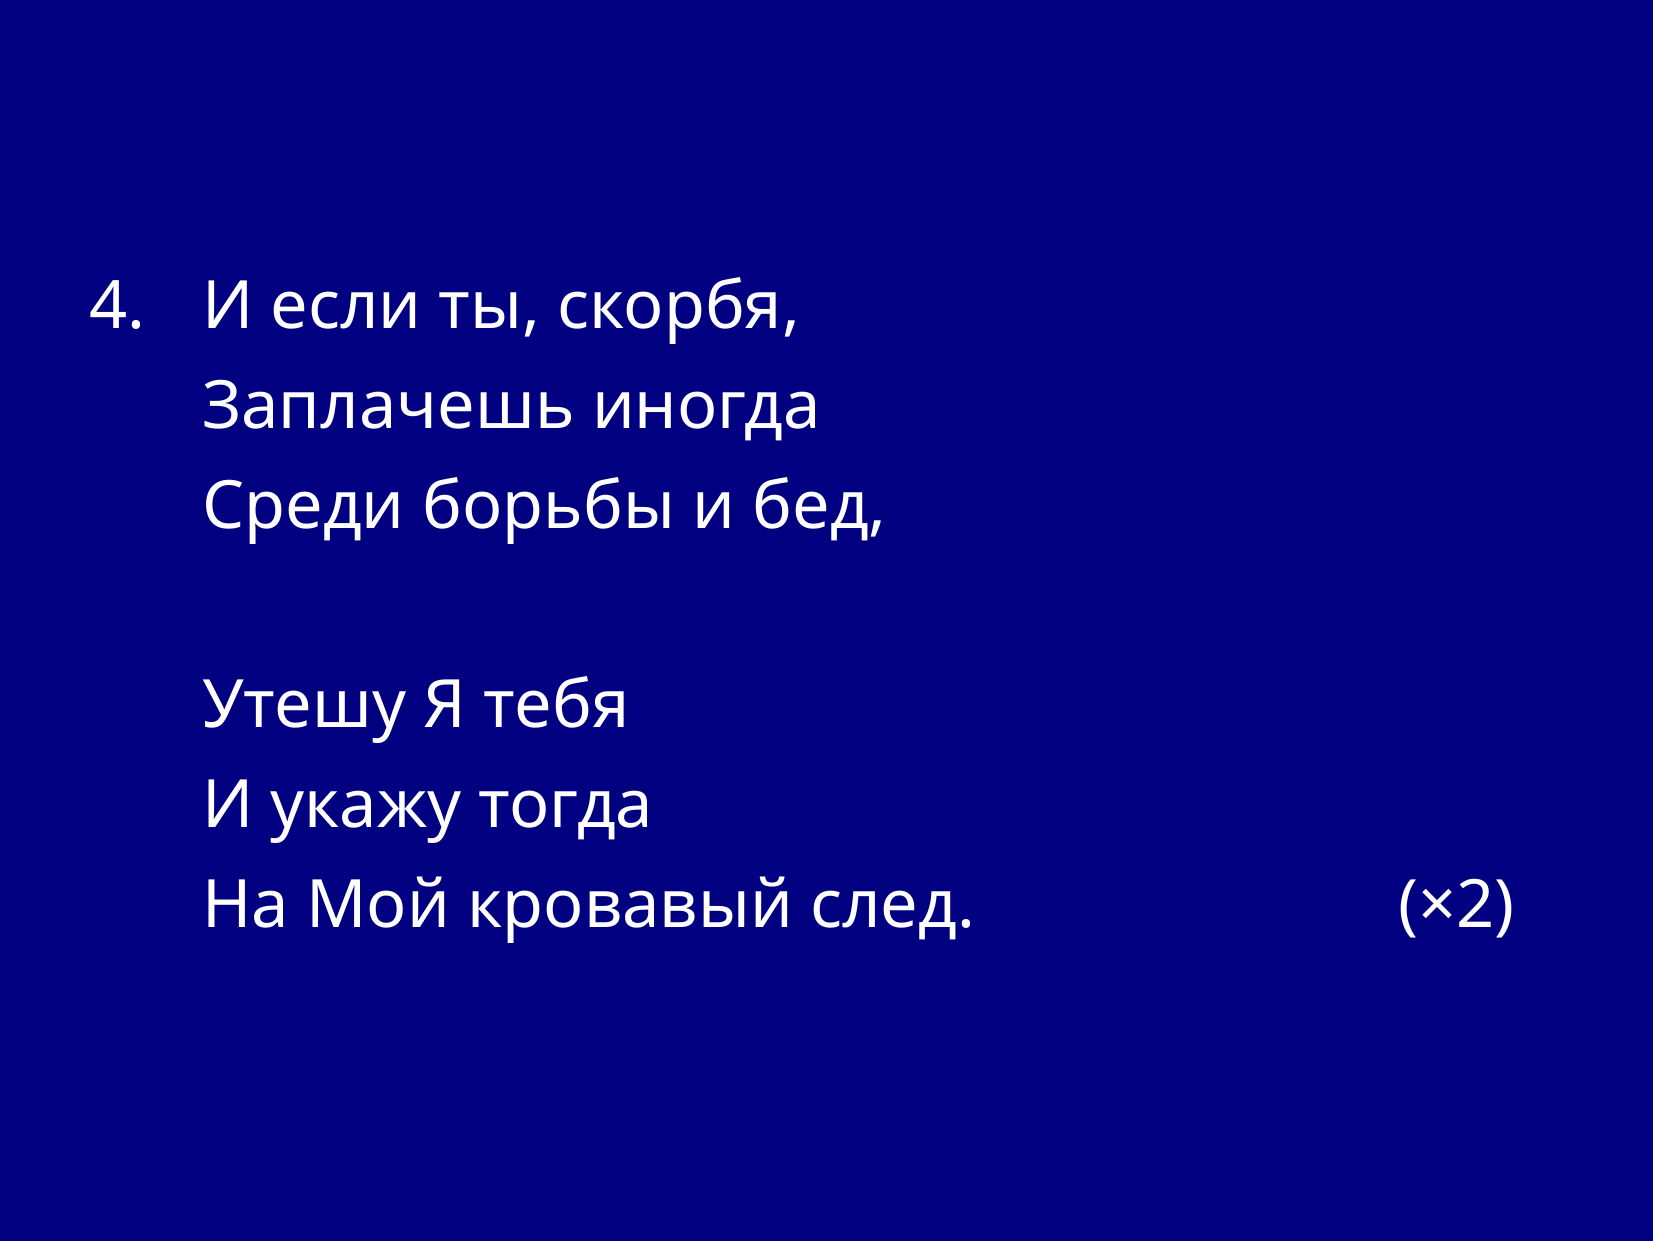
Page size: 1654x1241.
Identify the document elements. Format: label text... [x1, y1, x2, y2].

text_box 4. И если ты, скорбя, Заплачешь иногда Среди борьбы и бед, Утешу Я тебя И укажу тогда На Мой кровавый след. (×2) [75, 150, 1576, 1163]
